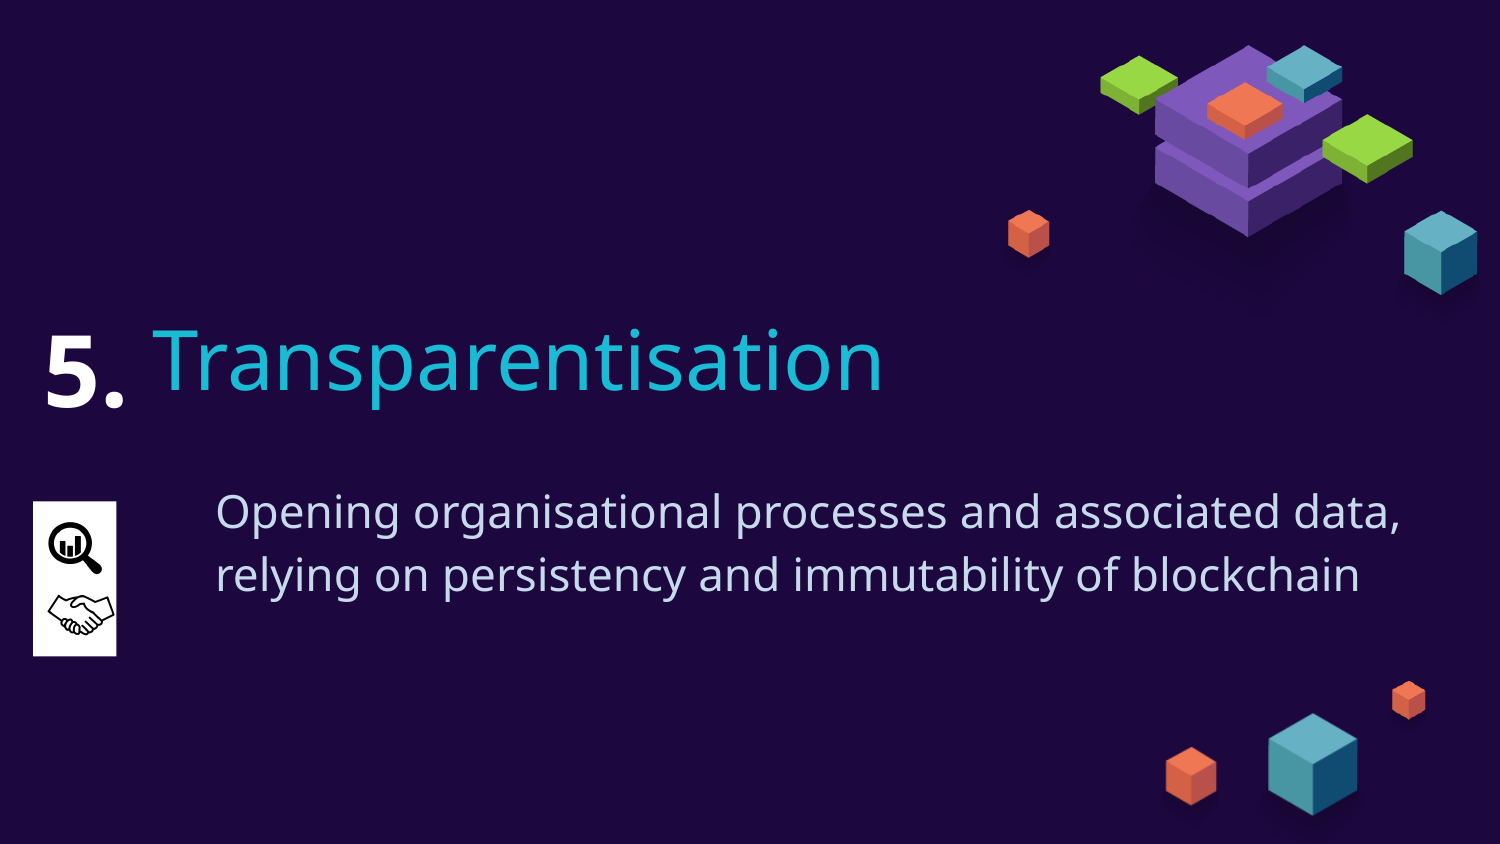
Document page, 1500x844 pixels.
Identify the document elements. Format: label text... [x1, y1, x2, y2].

picture [41, 514, 115, 646]
picture [957, 36, 1500, 364]
title Transparentisation [257, 231, 1063, 422]
subtitle Opening organisational processes and associated data, relying on persistency and immutability of blockchain [200, 459, 1449, 671]
text_box 5. [0, 221, 257, 513]
text_box [33, 501, 117, 657]
picture [1135, 649, 1449, 844]
